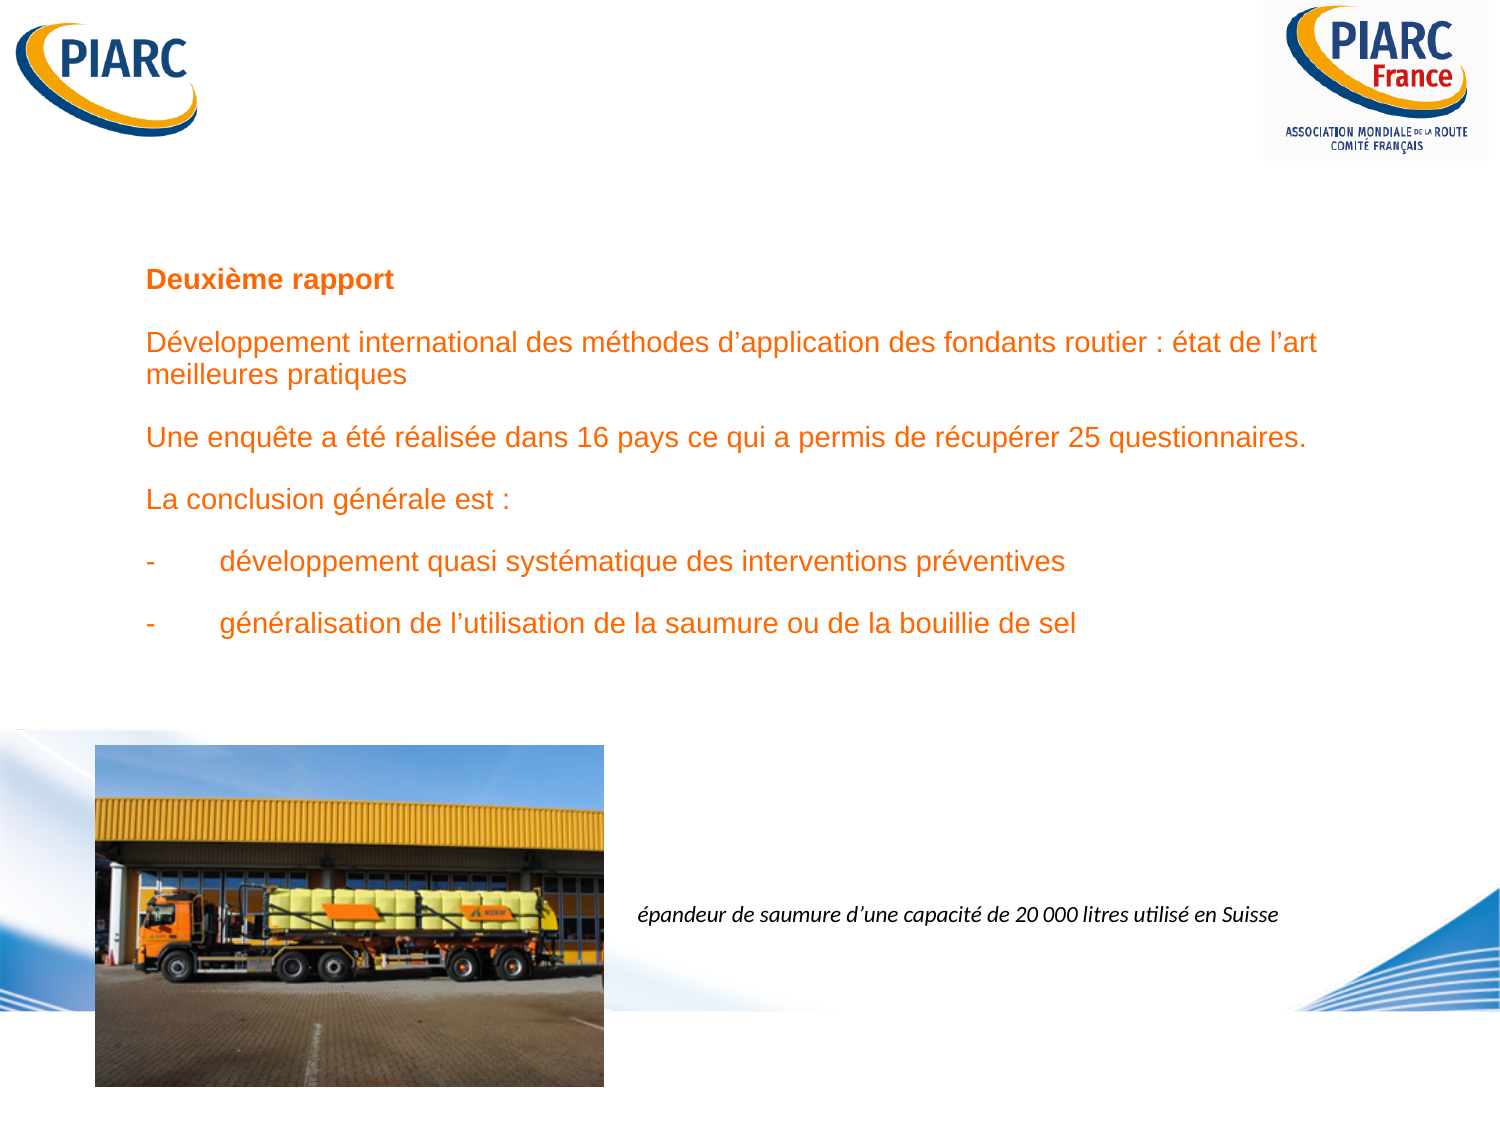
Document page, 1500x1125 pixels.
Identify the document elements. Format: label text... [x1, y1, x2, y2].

picture [0, 708, 1500, 1087]
picture [1263, 0, 1489, 161]
list Deuxième rapport Développement international des méthodes d’application des fondants routier : état de l’art meilleures pratiques Une enquête a été réalisée dans 16 pays ce qui a permis de récupérer 25 questionnaires. La conclusion générale est : - développement quasi systématique des interventions préventives - généralisation de l’utilisation de la saumure ou de la bouillie de sel [75, 263, 1425, 916]
picture [0, 0, 237, 184]
